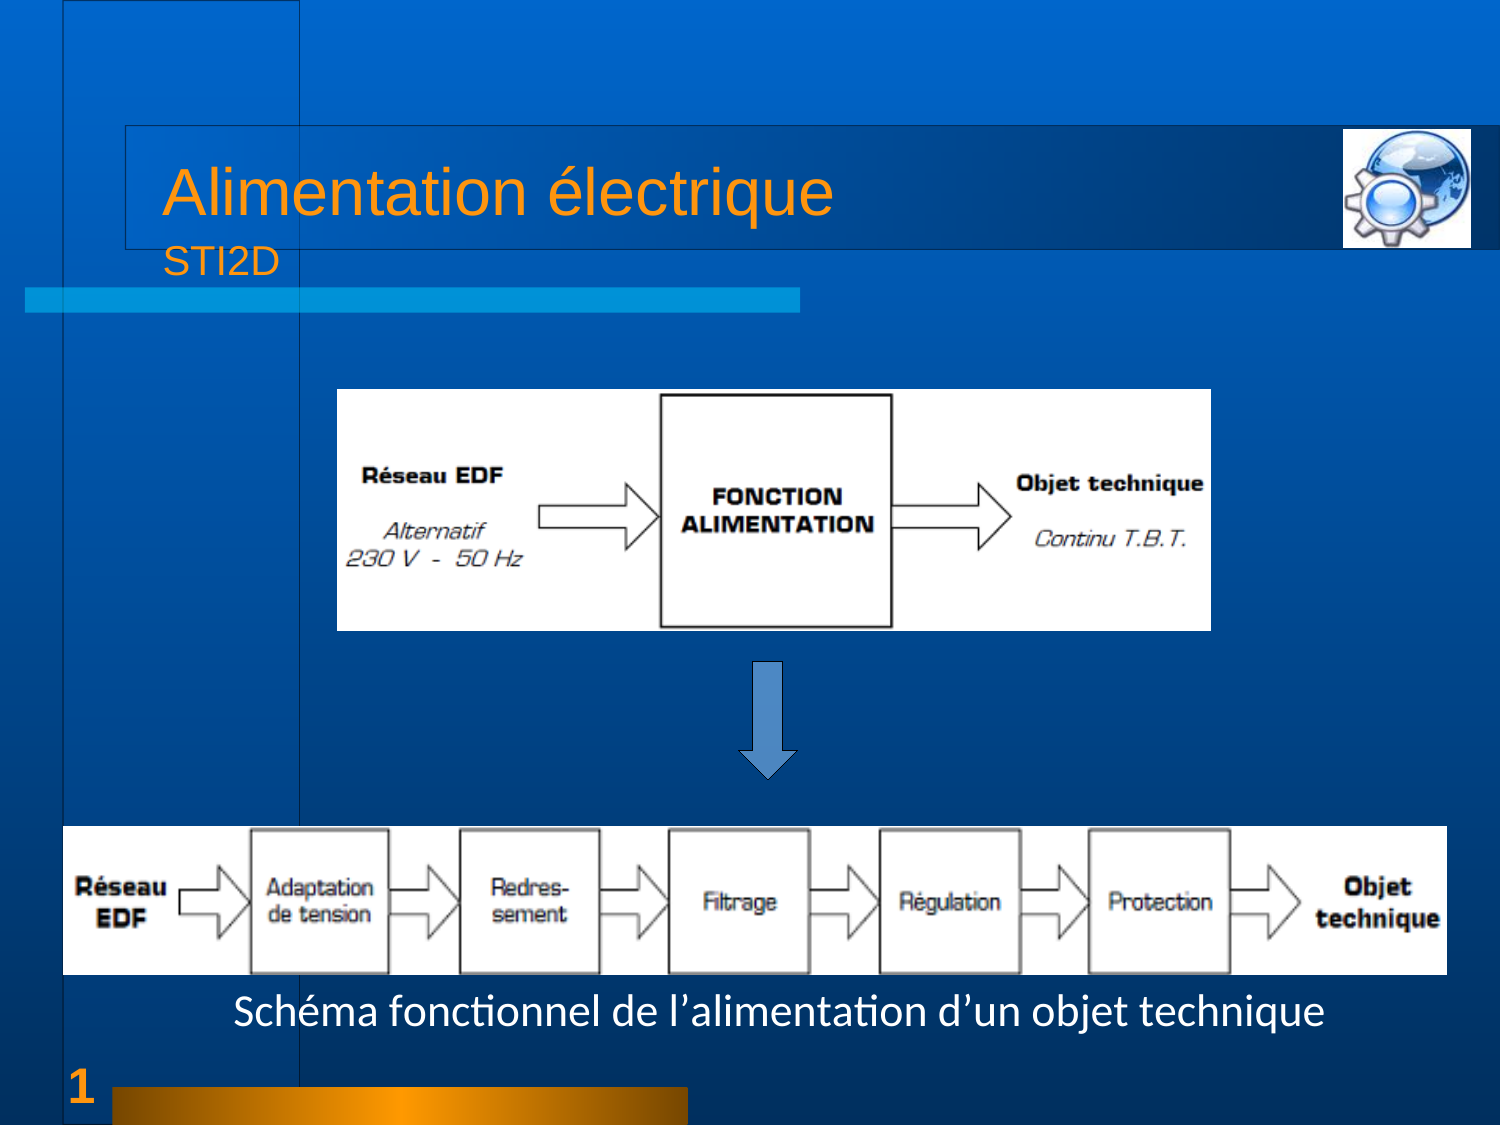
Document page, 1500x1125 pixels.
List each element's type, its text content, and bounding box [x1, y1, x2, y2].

text_box [738, 661, 798, 780]
picture [337, 389, 1211, 631]
picture [63, 826, 1447, 975]
text_box Schéma fonctionnel de l’alimentation d’un objet technique [218, 975, 1400, 1066]
picture [1343, 129, 1471, 248]
